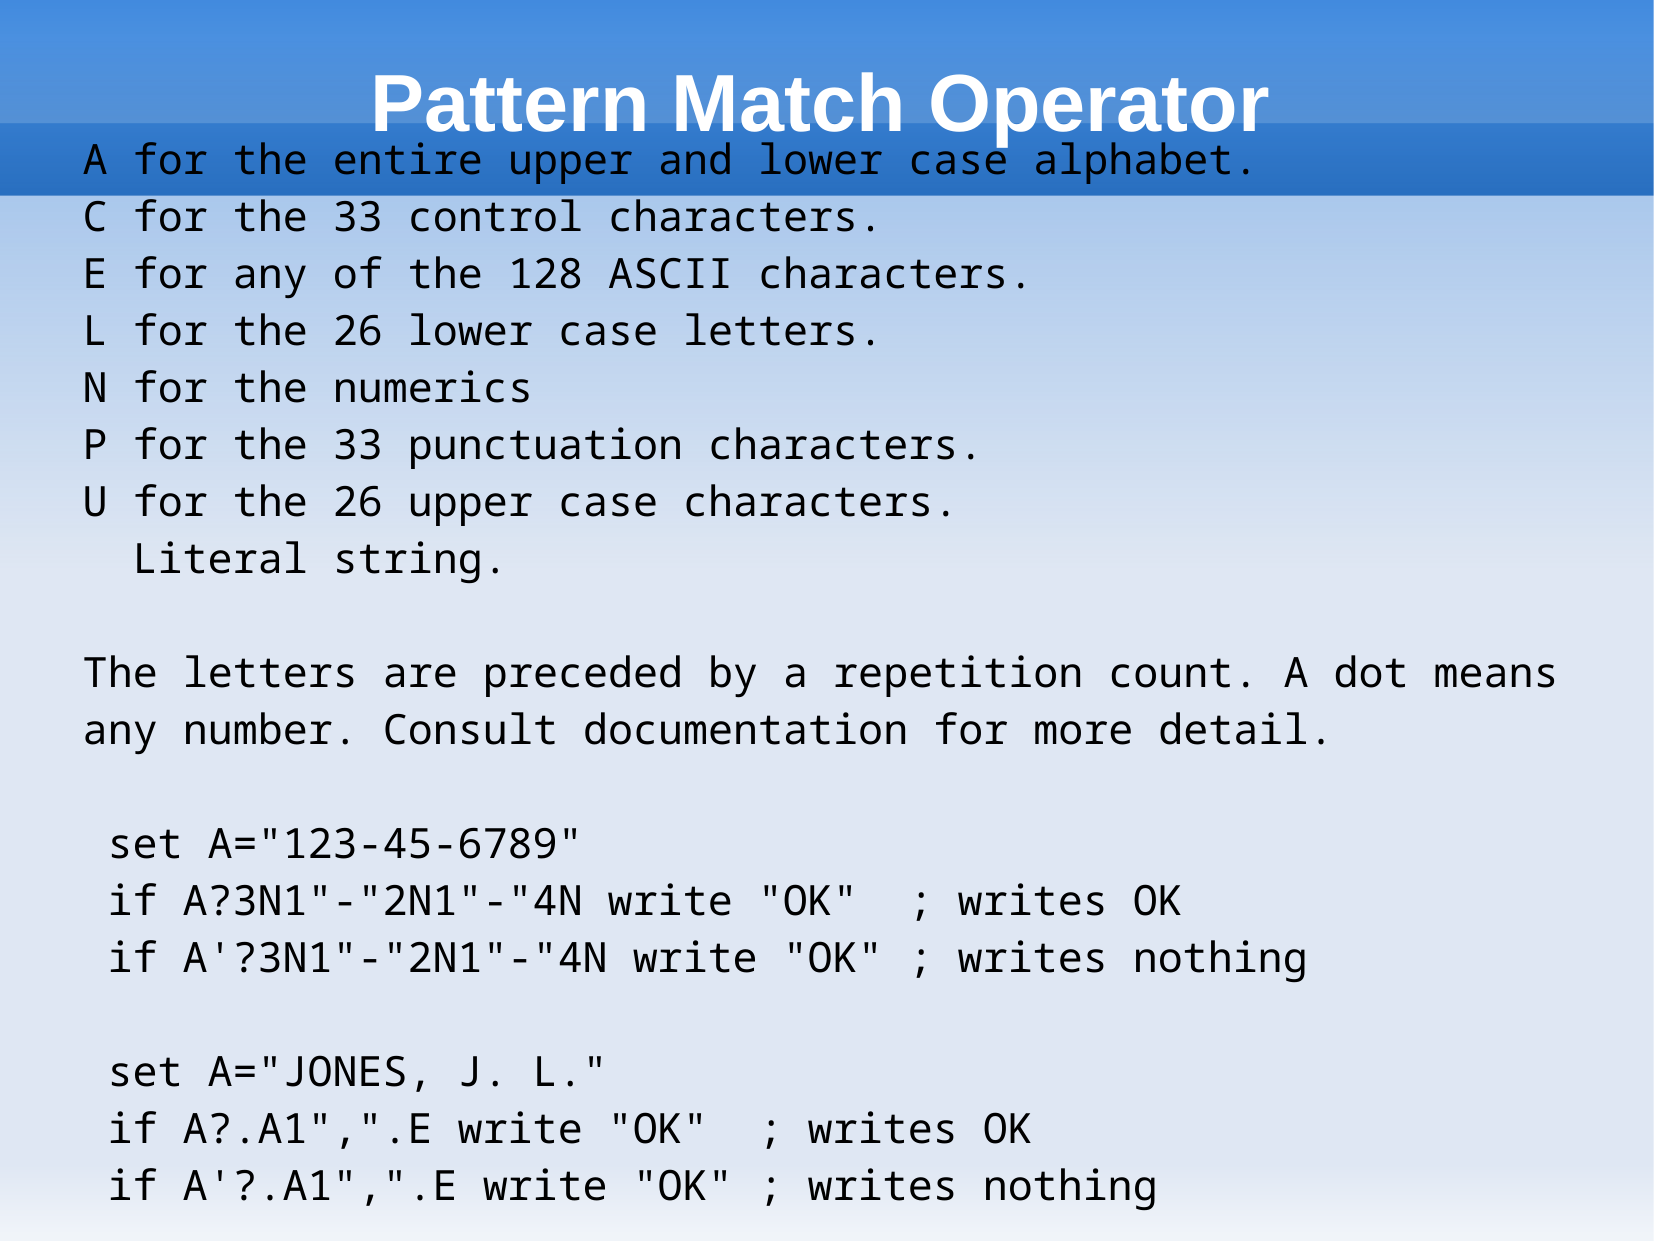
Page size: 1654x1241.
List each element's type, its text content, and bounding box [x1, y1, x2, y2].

picture [1138, 1185, 1150, 1197]
picture [424, 208, 442, 213]
picture [823, 1185, 827, 1196]
picture [447, 208, 469, 213]
picture [699, 208, 717, 213]
picture [198, 208, 240, 213]
picture [298, 208, 349, 213]
picture [89, 208, 142, 213]
title Pattern Match Operator [76, 0, 1565, 208]
picture [524, 208, 543, 213]
picture [498, 1185, 502, 1196]
subtitle A for the entire upper and lower case alphabet. C for the 33 control characters. E for any of the 128 ASCII characters. L for the 26 lower case letters. N for the numerics P for the 33 punctuation characters. U for the 26 upper case characters. Literal string. The letters are preceded by a repetition count. A dot means any number. Consult documentation for more detail. set A="123-45-6789" if A?3N1"-"2N1"-"4N write "OK" ; writes OK if A'?3N1"-"2N1"-"4N write "OK" ; writes nothing set A="JONES, J. L." if A?.A1",".E write "OK" ; writes OK if A'?.A1",".E write "OK" ; writes nothing [82, 213, 1571, 1185]
picture [1013, 1185, 1026, 1197]
picture [799, 208, 825, 213]
picture [494, 208, 525, 213]
picture [723, 208, 745, 213]
picture [473, 208, 490, 213]
picture [172, 208, 199, 213]
picture [146, 208, 167, 213]
picture [625, 208, 636, 213]
picture [812, 1185, 816, 1196]
picture [377, 208, 419, 213]
picture [487, 1185, 491, 1196]
picture [673, 208, 700, 213]
picture [0, 0, 1654, 1241]
picture [274, 208, 293, 213]
picture [352, 208, 374, 213]
picture [663, 1185, 676, 1197]
picture [770, 208, 794, 213]
picture [573, 208, 620, 213]
picture [244, 208, 260, 213]
picture [750, 208, 766, 213]
picture [548, 208, 570, 213]
picture [824, 208, 844, 213]
picture [650, 208, 667, 213]
